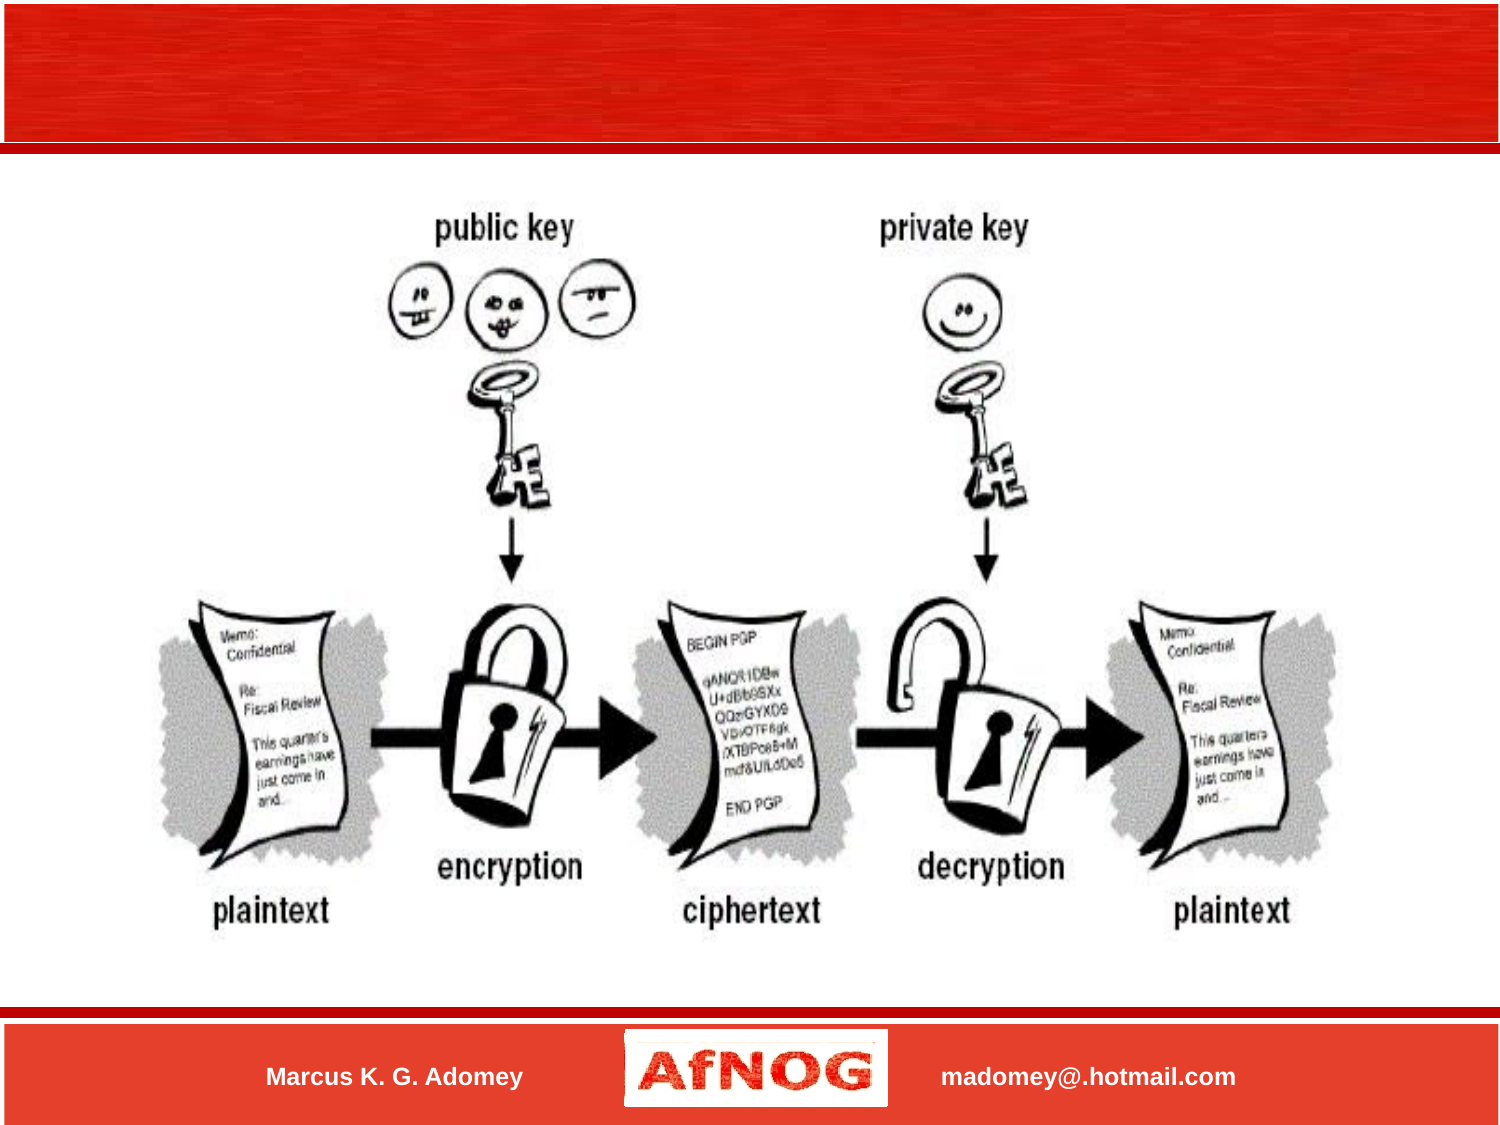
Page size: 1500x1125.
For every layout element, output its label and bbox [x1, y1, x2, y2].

picture [122, 183, 1375, 963]
